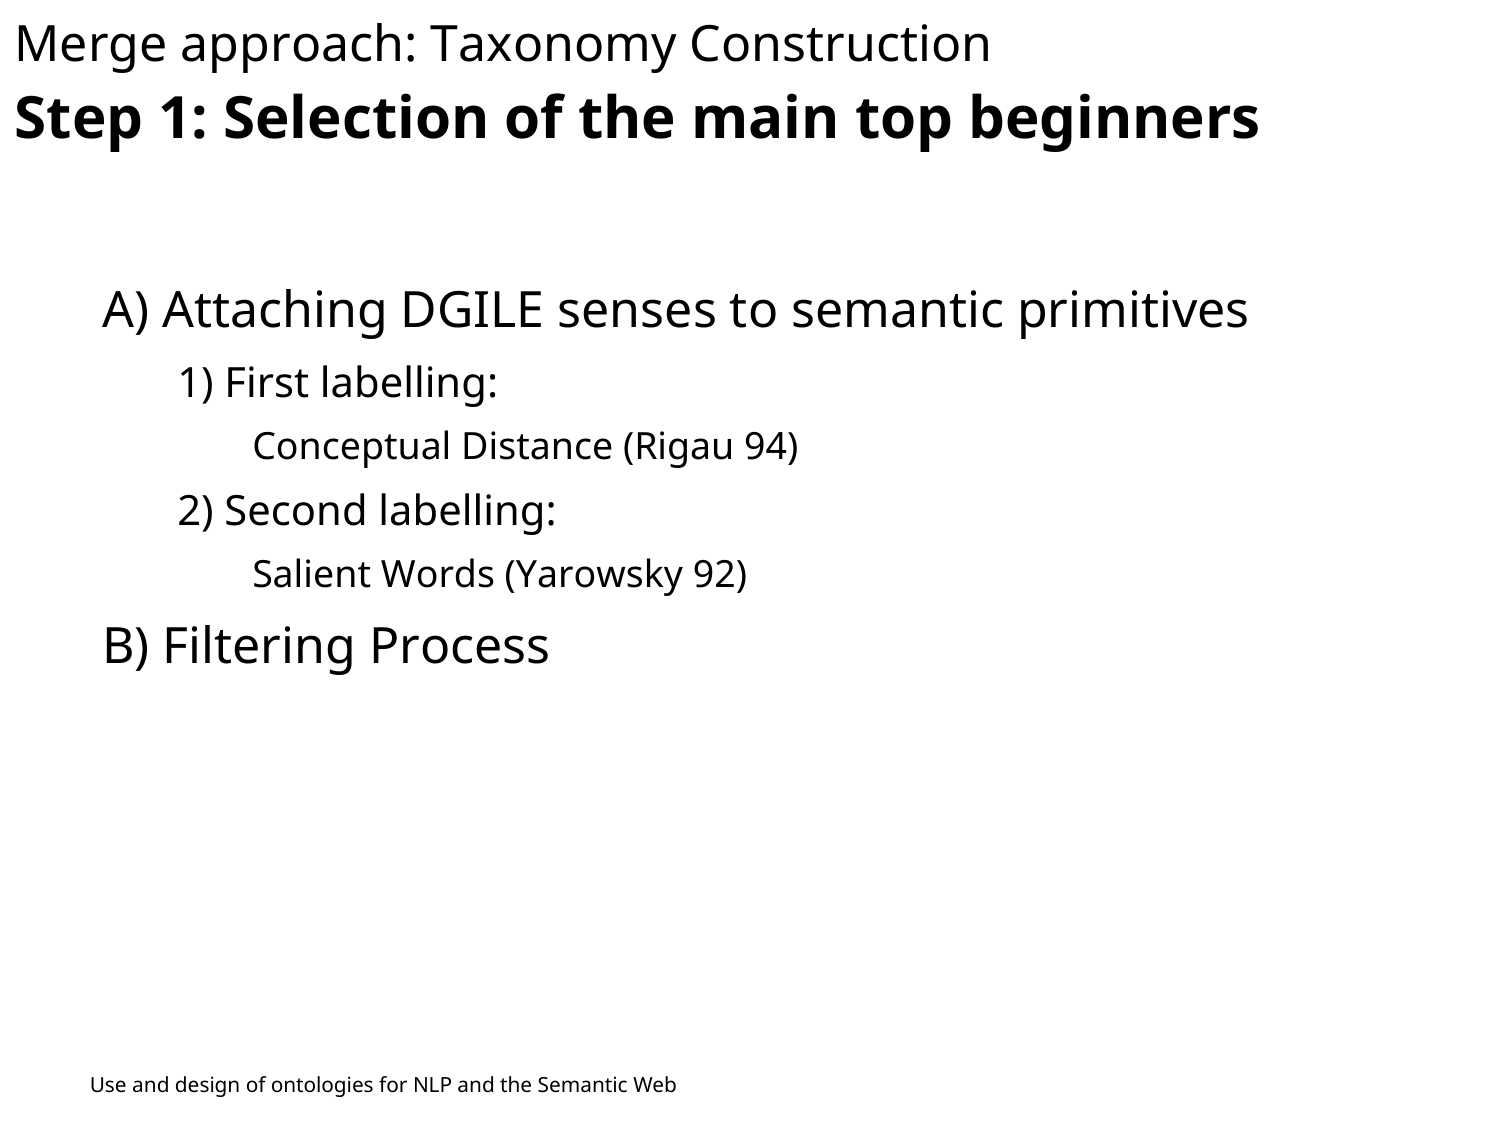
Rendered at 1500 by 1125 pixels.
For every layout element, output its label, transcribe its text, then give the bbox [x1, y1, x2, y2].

list A) Attaching DGILE senses to semantic primitives 1) First labelling: Conceptual Distance (Rigau 94) 2) Second labelling: Salient Words (Yarowsky 92) B) Filtering Process [87, 174, 1426, 1051]
text_box Merge approach: Taxonomy Construction Step 1: Selection of the main top beginners [0, 0, 1400, 150]
